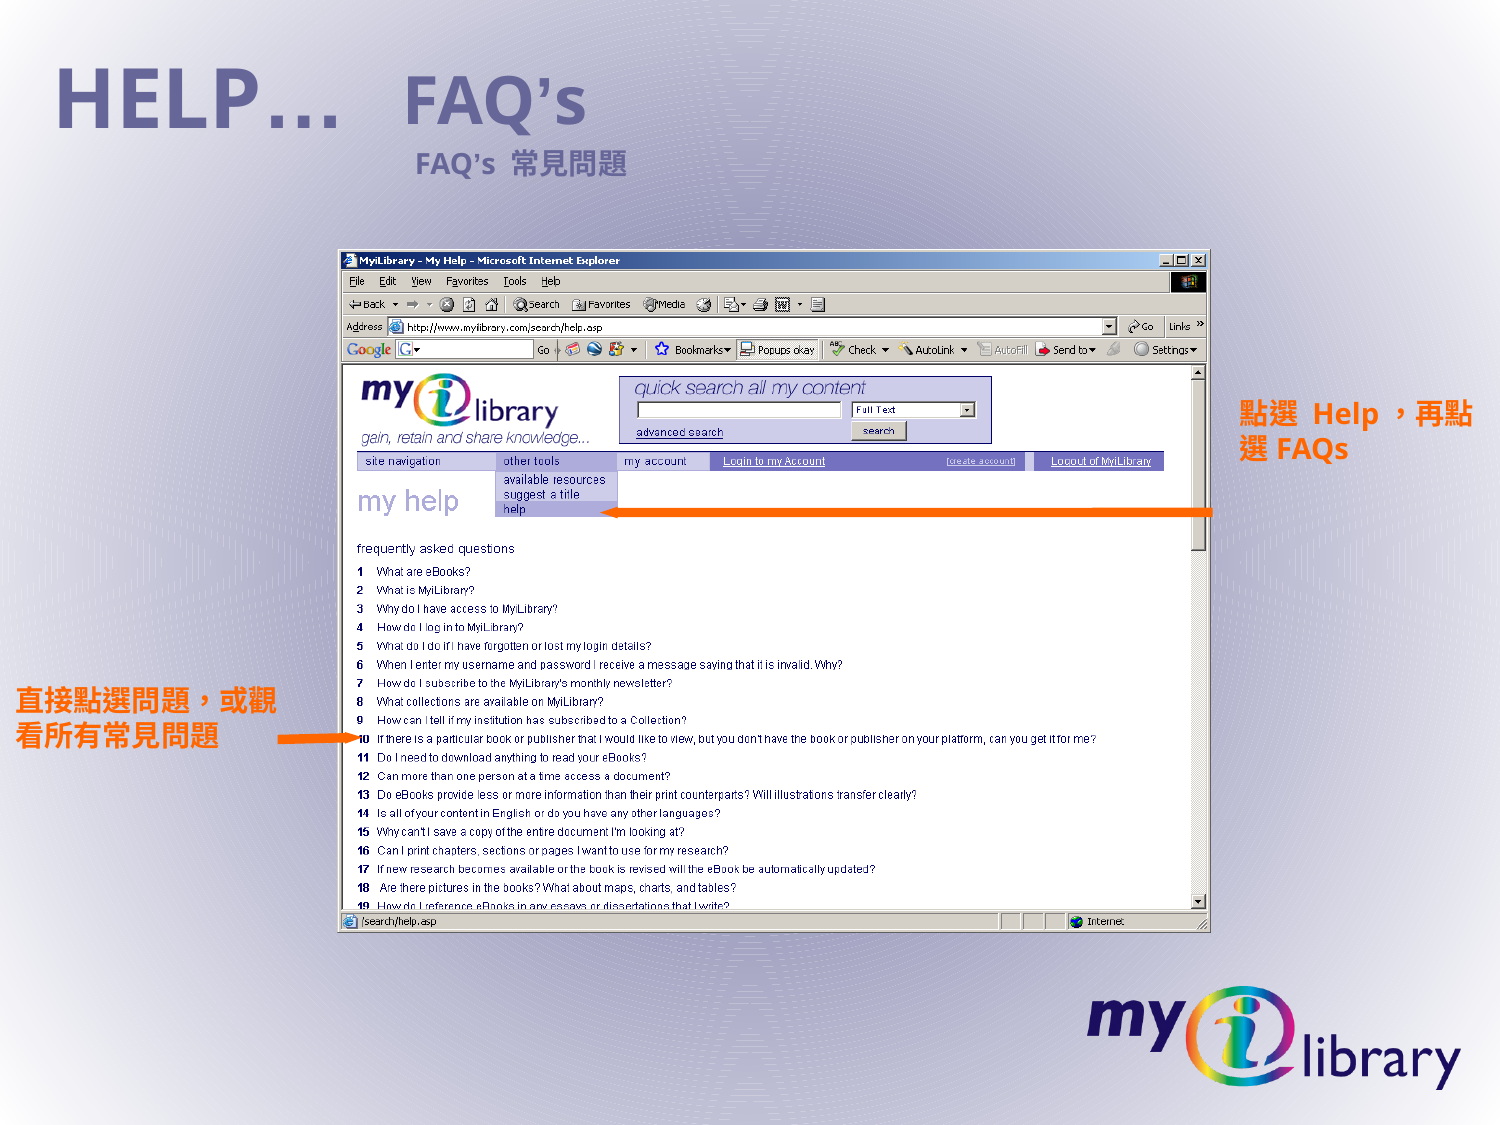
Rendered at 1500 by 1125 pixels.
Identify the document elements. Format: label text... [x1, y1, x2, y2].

picture [337, 249, 1211, 933]
text_box 點選 Help，再點選FAQs [1224, 387, 1500, 473]
text_box 直接點選問題，或觀看所有常見問題 [0, 675, 301, 760]
text_box FAQ’s 常見問題 [399, 137, 1325, 188]
text_box FAQ’s [387, 50, 801, 146]
